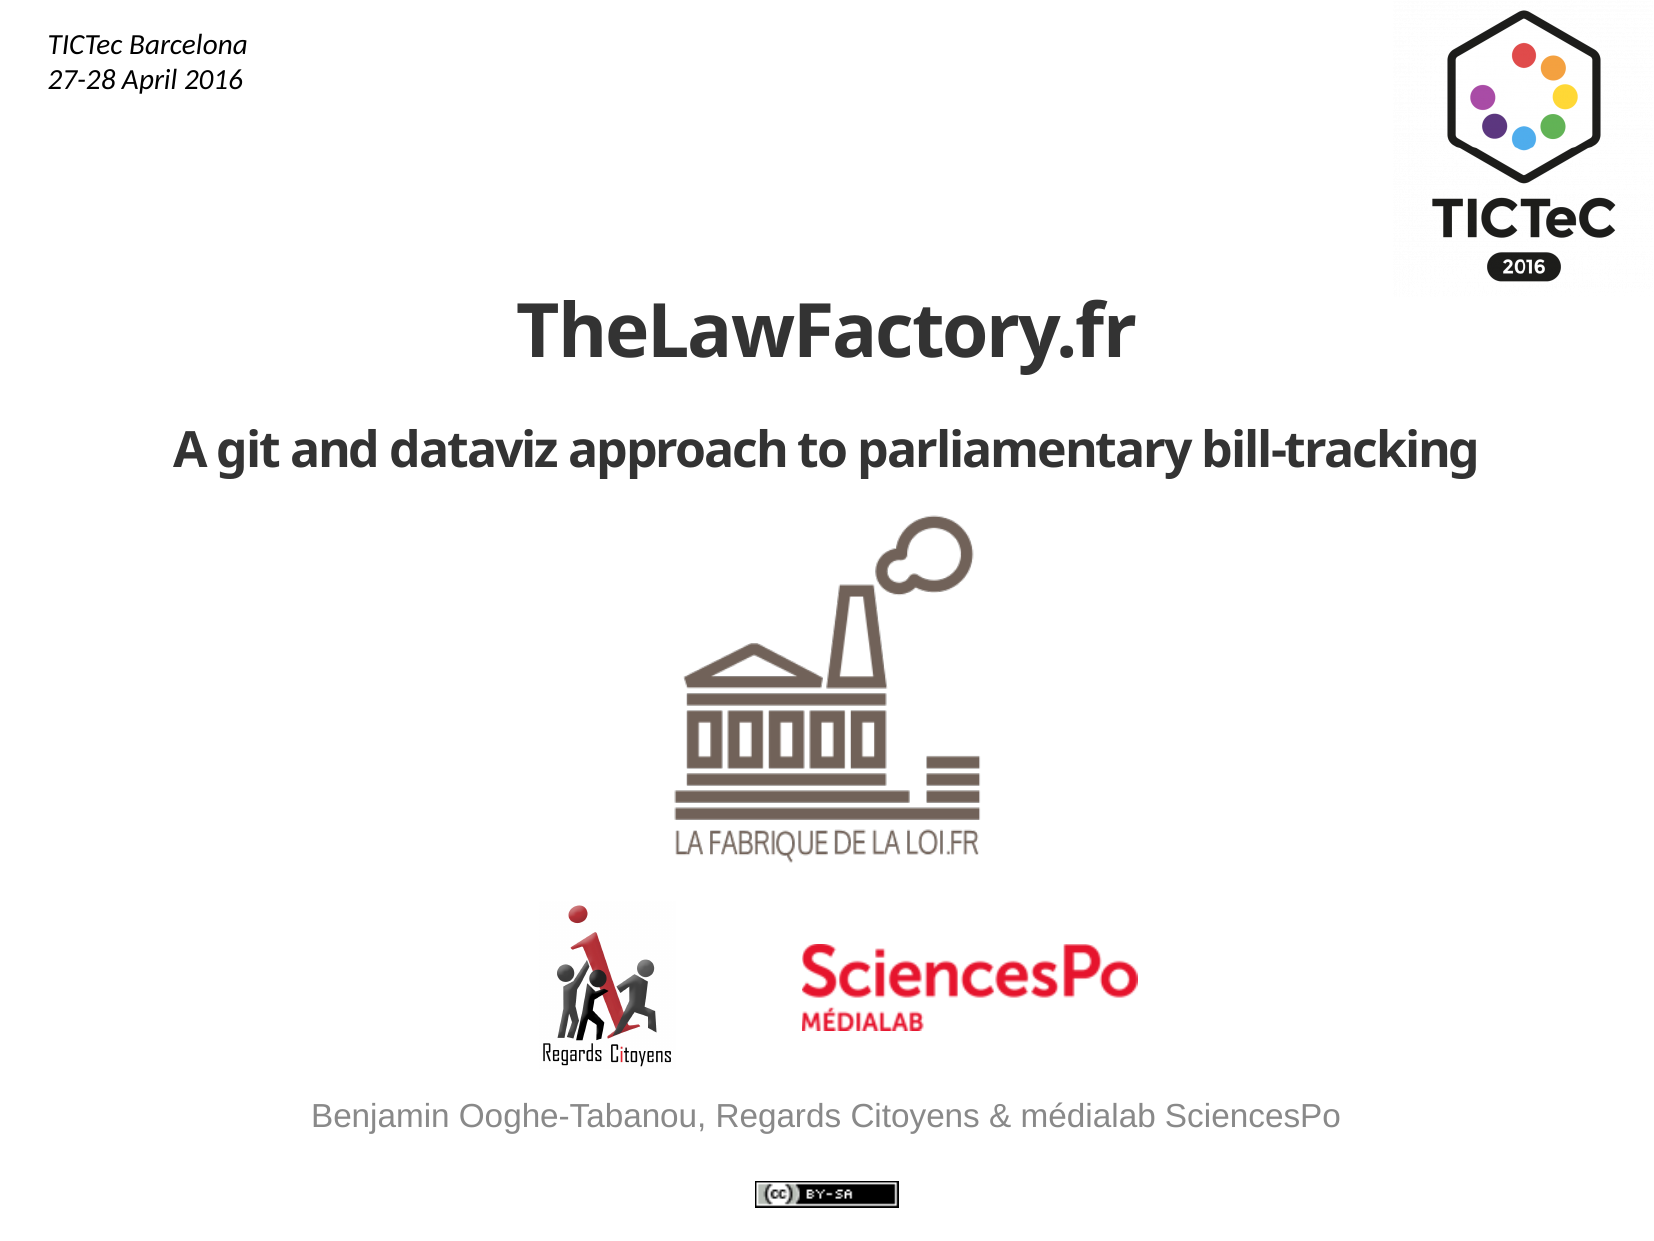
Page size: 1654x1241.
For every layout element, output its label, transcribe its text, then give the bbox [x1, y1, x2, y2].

picture [802, 944, 1138, 1031]
picture [1393, 0, 1654, 297]
text_box TICTec Barcelona 27-28 April 2016 [0, 17, 343, 103]
picture [755, 1181, 899, 1208]
text_box Benjamin Ooghe-Tabanou, Regards Citoyens & médialab SciencesPo [248, 1086, 1406, 1158]
picture [643, 501, 1010, 869]
picture [539, 901, 676, 1069]
title TheLawFactory.fr A git and dataviz approach to parliamentary bill-tracking [124, 272, 1530, 488]
